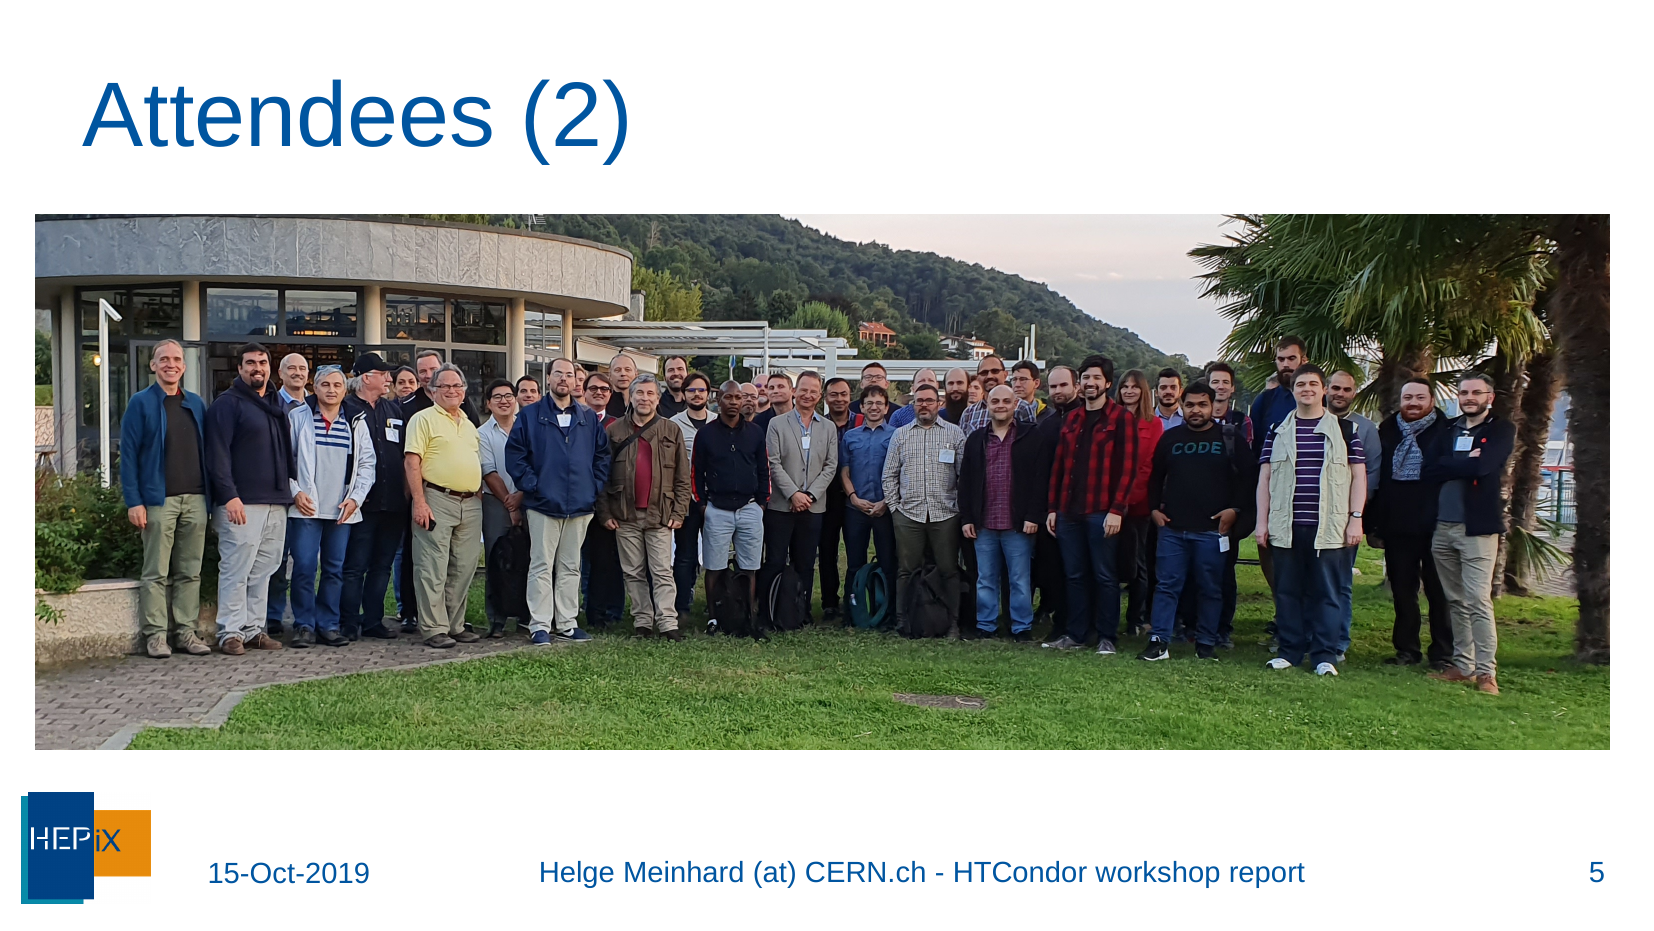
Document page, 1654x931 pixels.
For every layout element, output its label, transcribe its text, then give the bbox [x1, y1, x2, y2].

picture [35, 214, 1610, 750]
title Attendees (2) [82, 37, 1571, 193]
picture [21, 792, 151, 904]
